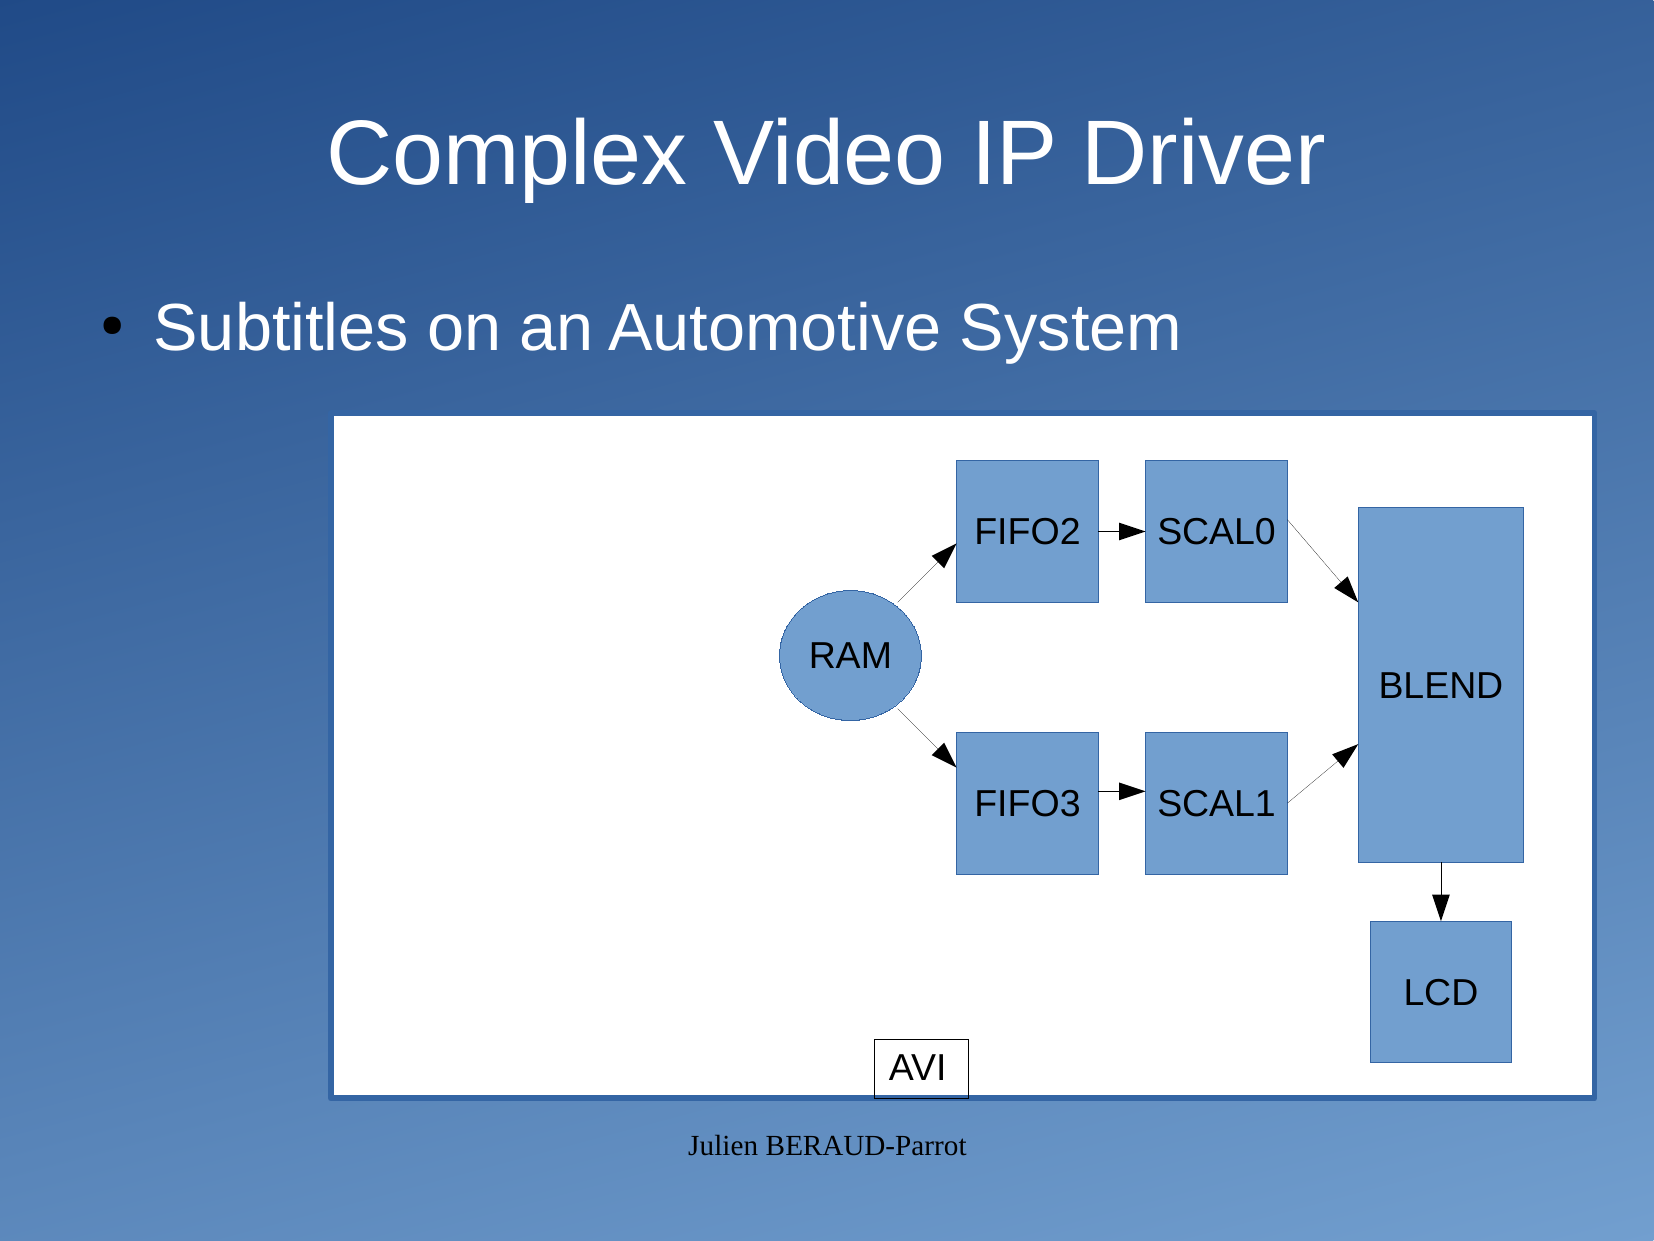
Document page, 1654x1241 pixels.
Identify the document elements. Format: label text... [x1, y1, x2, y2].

text_box BLEND [1358, 507, 1524, 863]
text_box RAM [779, 590, 922, 721]
list Subtitles on an Automotive System [82, 290, 1571, 1010]
text_box LCD [1370, 921, 1512, 1063]
text_box FIFO3 [956, 732, 1099, 875]
text_box AVI [874, 1039, 969, 1099]
title Complex Video IP Driver [82, 49, 1571, 257]
text_box FIFO2 [956, 460, 1099, 603]
text_box SCAL0 [1145, 460, 1288, 603]
text_box SCAL1 [1145, 732, 1288, 875]
text_box [330, 413, 1595, 1099]
